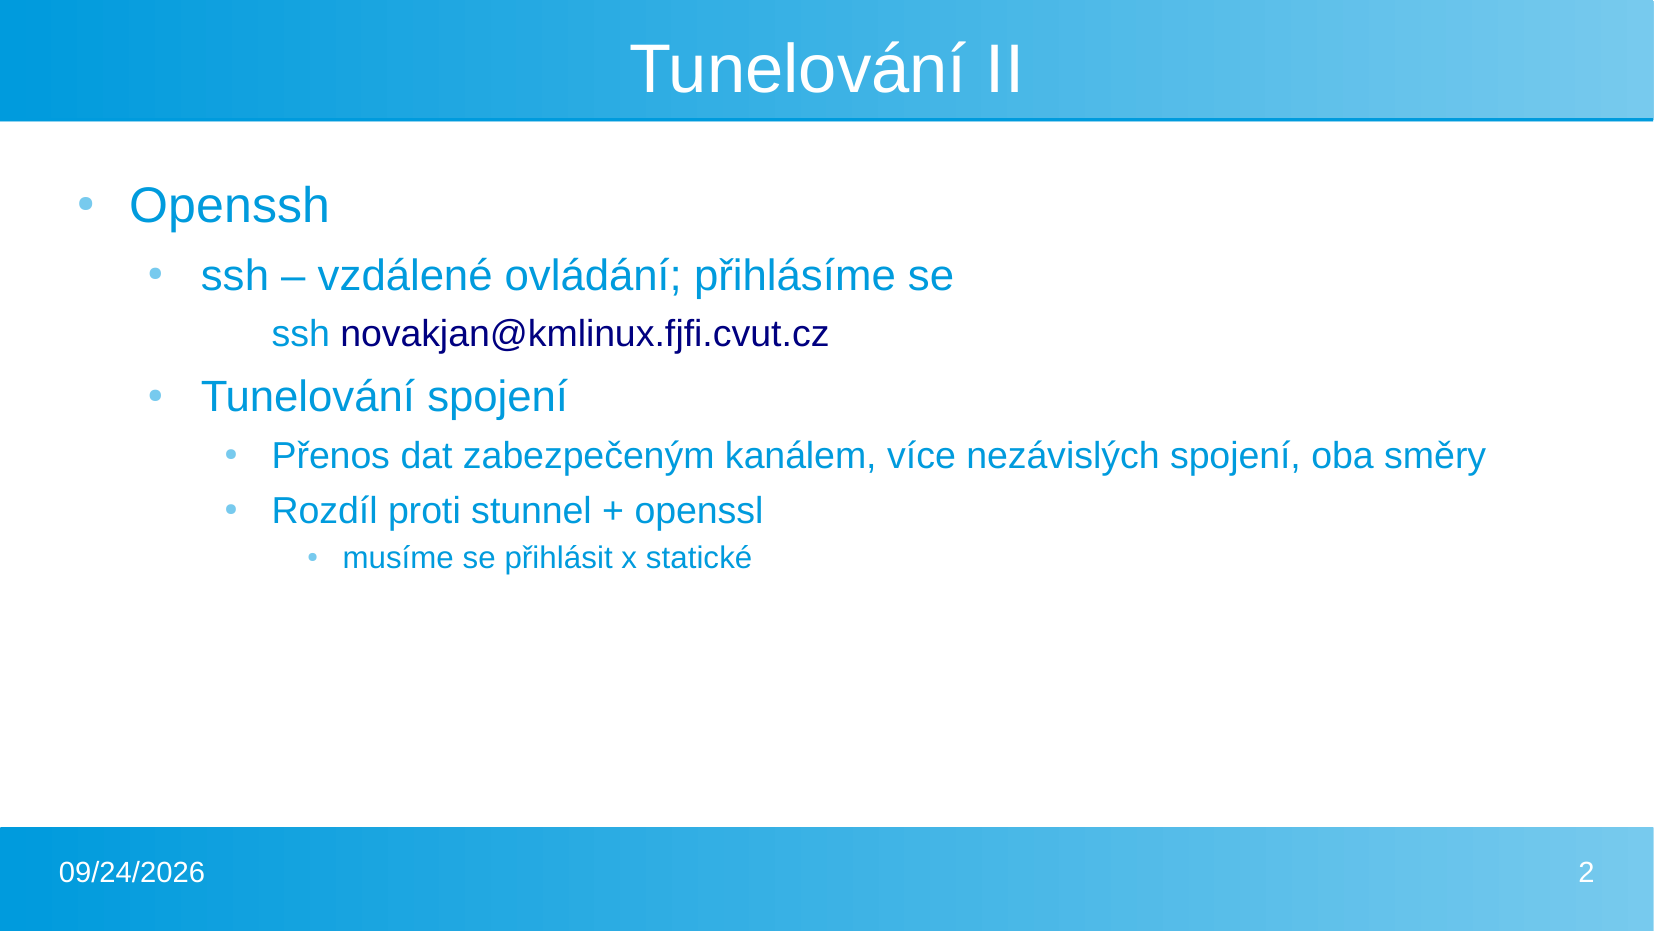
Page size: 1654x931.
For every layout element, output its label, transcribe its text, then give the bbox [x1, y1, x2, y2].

title Tunelování II [59, 29, 1595, 108]
list Openssh ssh – vzdálené ovládání; přihlásíme se ssh novakjan@kmlinux.fjfi.cvut.cz Tunelování spojení Přenos dat zabezpečeným kanálem, více nezávislých spojení, oba směry Rozdíl proti stunnel + openssl musíme se přihlásit x statické [59, 177, 1595, 768]
